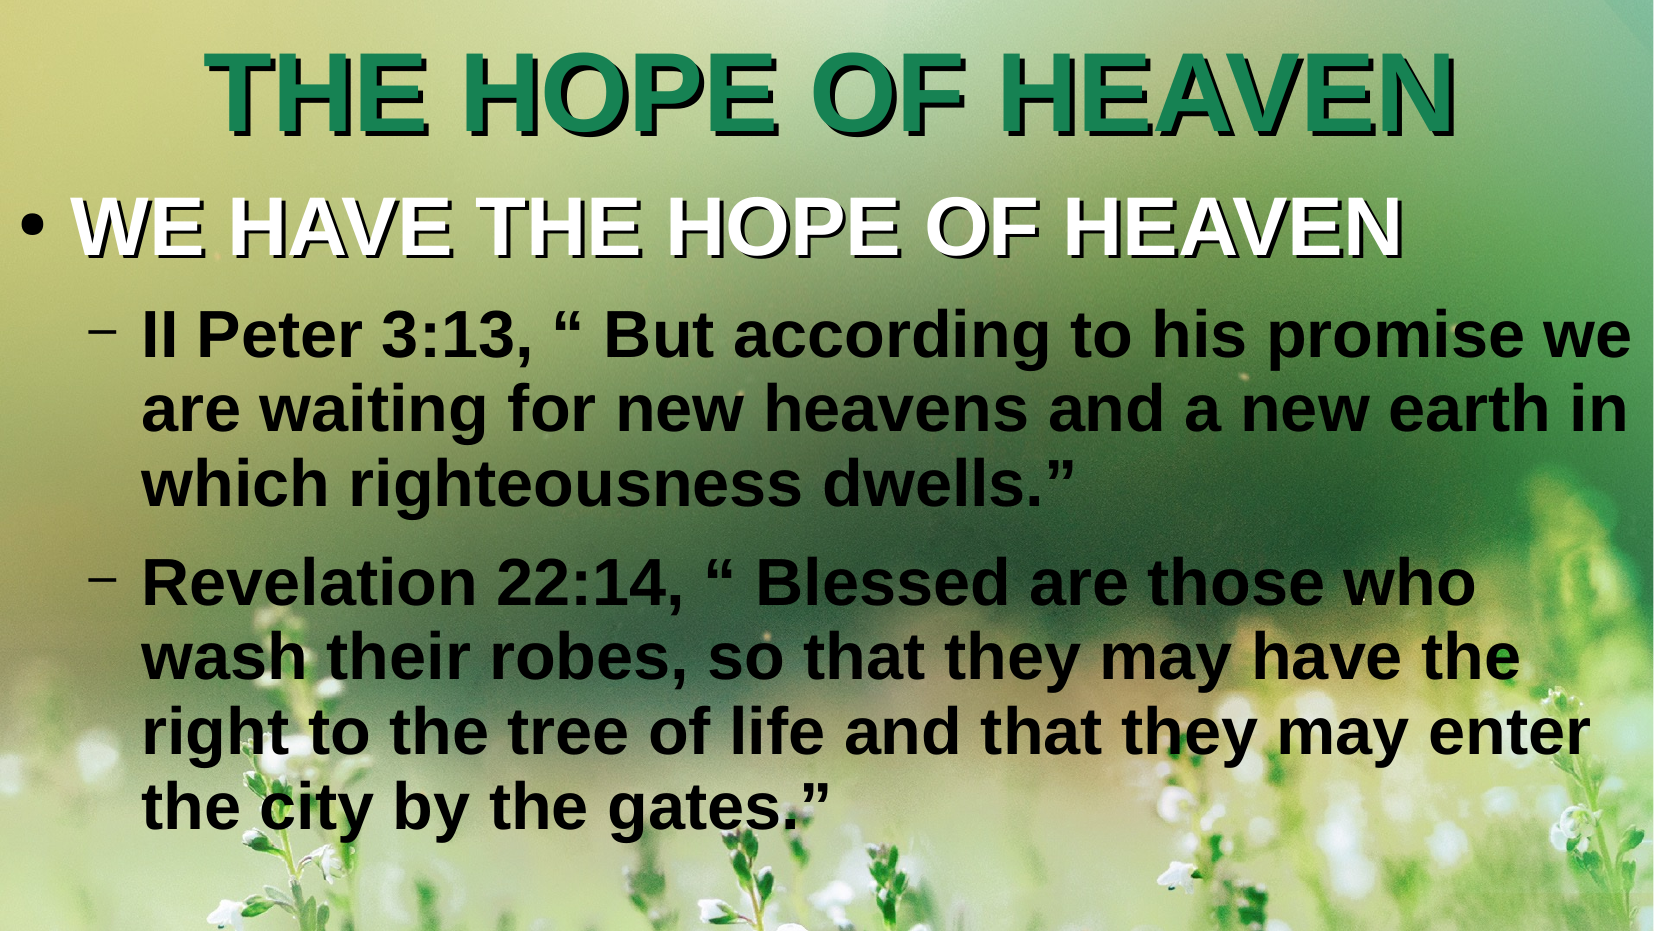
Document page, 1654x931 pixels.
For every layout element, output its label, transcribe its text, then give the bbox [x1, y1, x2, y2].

picture [0, 0, 1654, 180]
list WE HAVE THE HOPE OF HEAVEN II Peter 3:13, “ But according to his promise we are waiting for new heavens and a new earth in which righteousness dwells.” Revelation 22:14, “ Blessed are those who wash their robes, so that they may have the right to the tree of life and that they may enter the city by the gates.” [0, 180, 1654, 931]
title THE HOPE OF HEAVEN [86, 15, 1576, 171]
